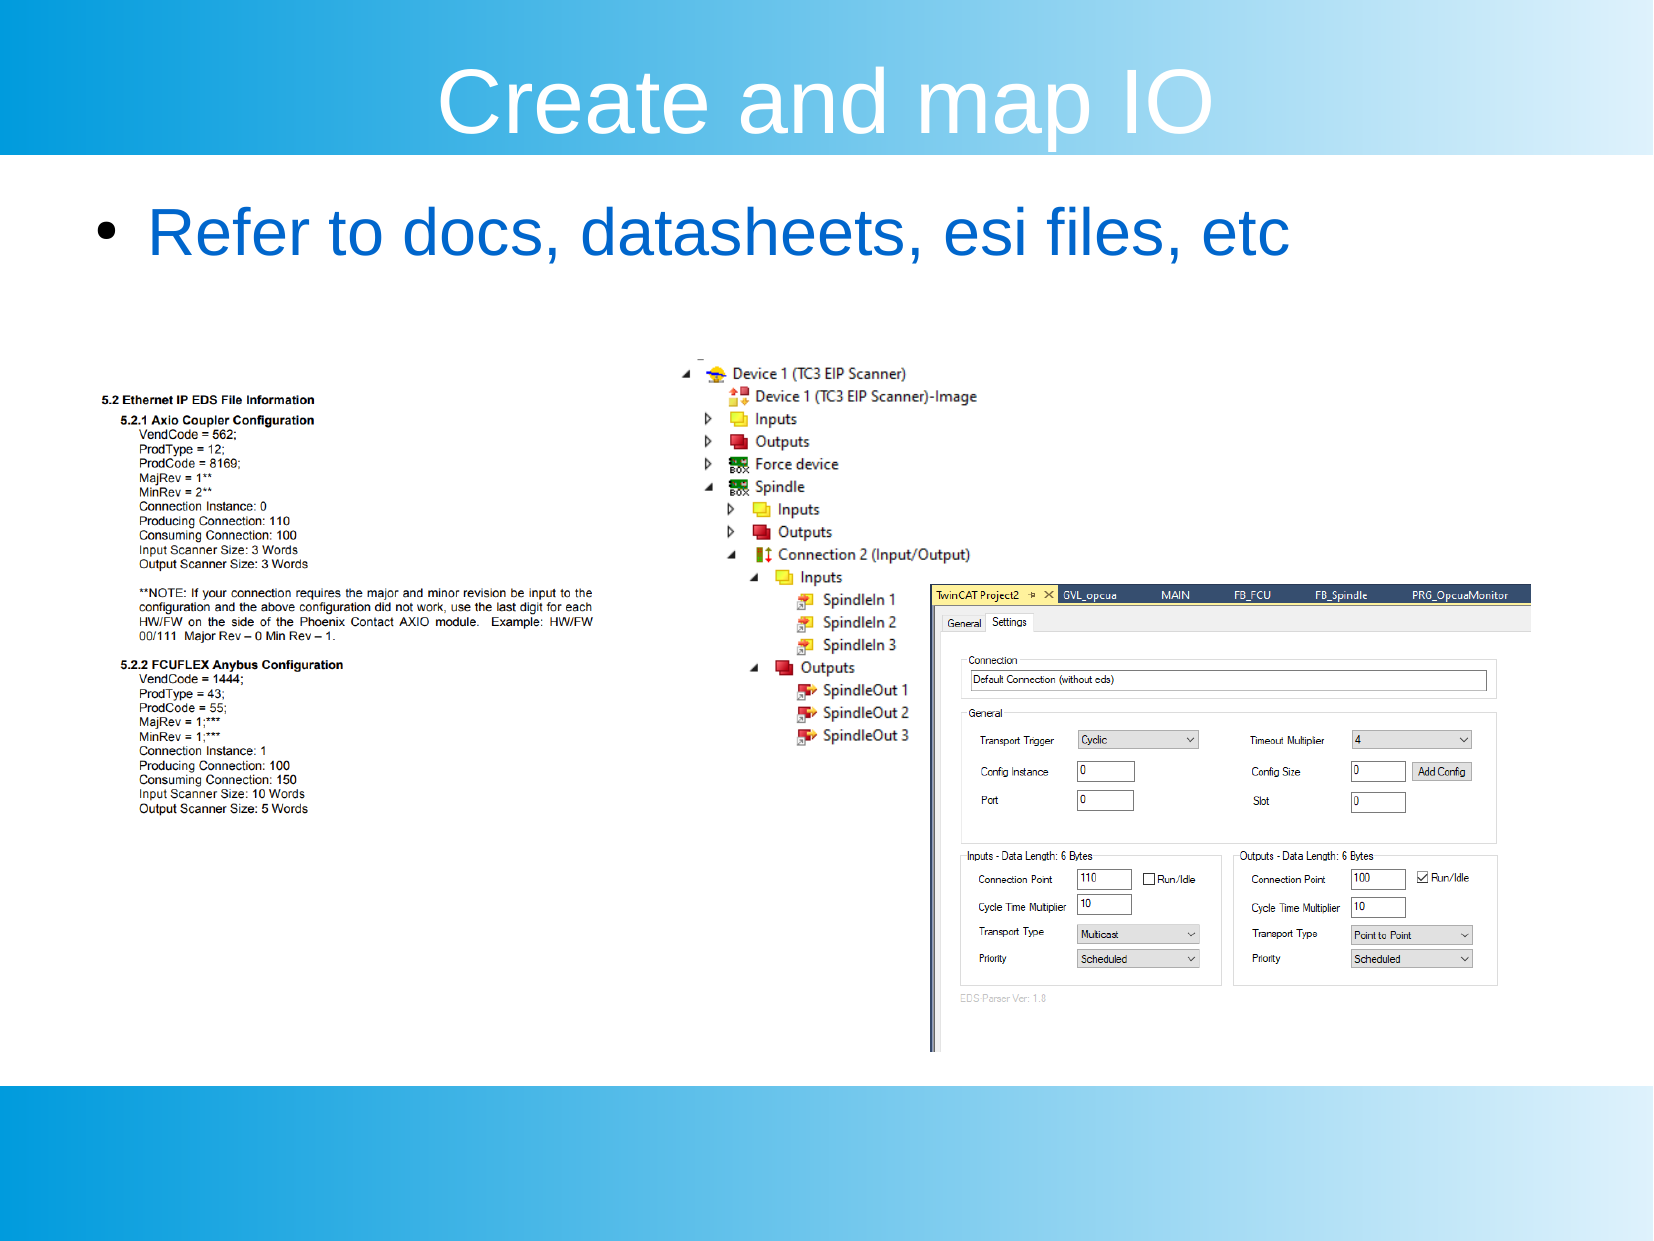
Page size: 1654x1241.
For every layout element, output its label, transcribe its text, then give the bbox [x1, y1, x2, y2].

picture [680, 359, 1531, 1052]
picture [91, 389, 631, 826]
list Refer to docs, datasheets, esi files, etc [76, 195, 1565, 915]
title Create and map IO [82, 49, 1571, 155]
